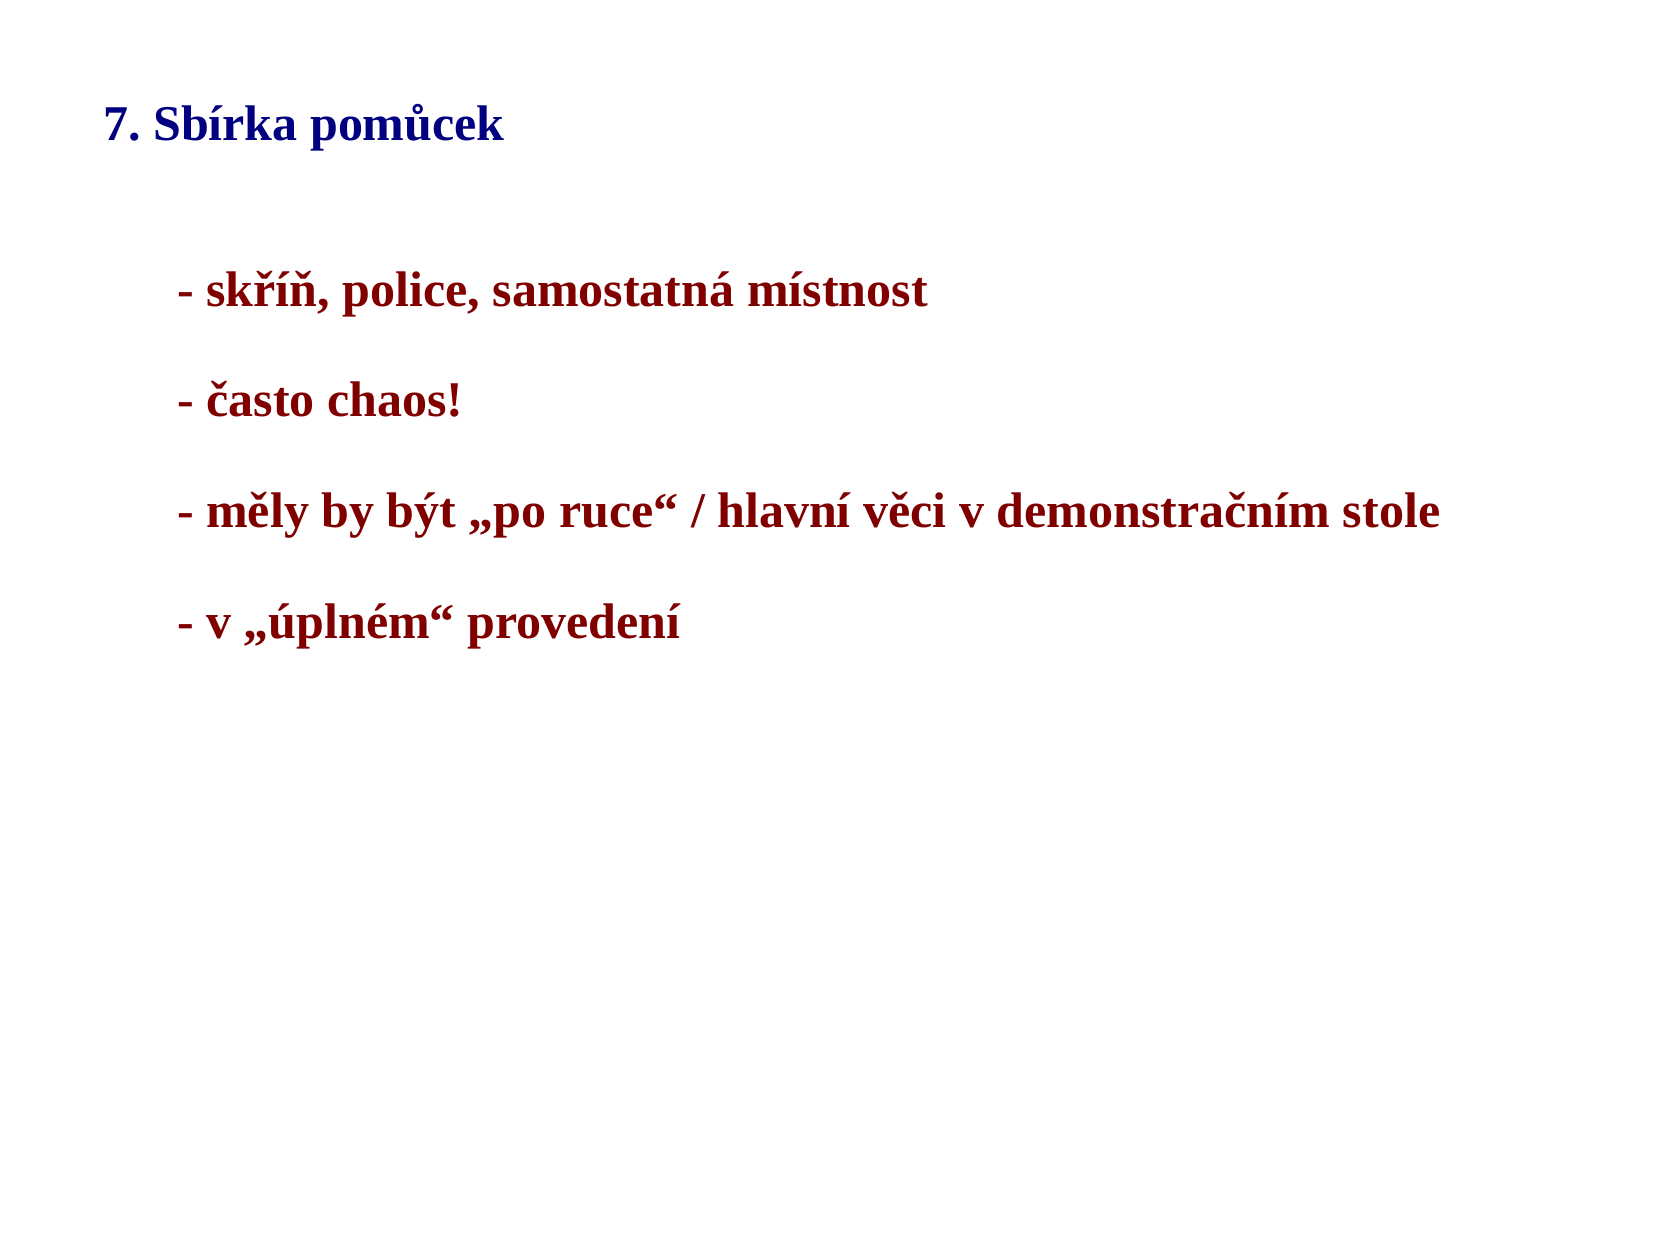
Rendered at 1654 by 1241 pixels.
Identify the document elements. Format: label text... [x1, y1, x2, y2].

text_box 7. Sbírka pomůcek - skříň, police, samostatná místnost - často chaos! - měly by být „po ruce“ / hlavní věci v demonstračním stole - v „úplném“ provedení [88, 88, 1457, 782]
